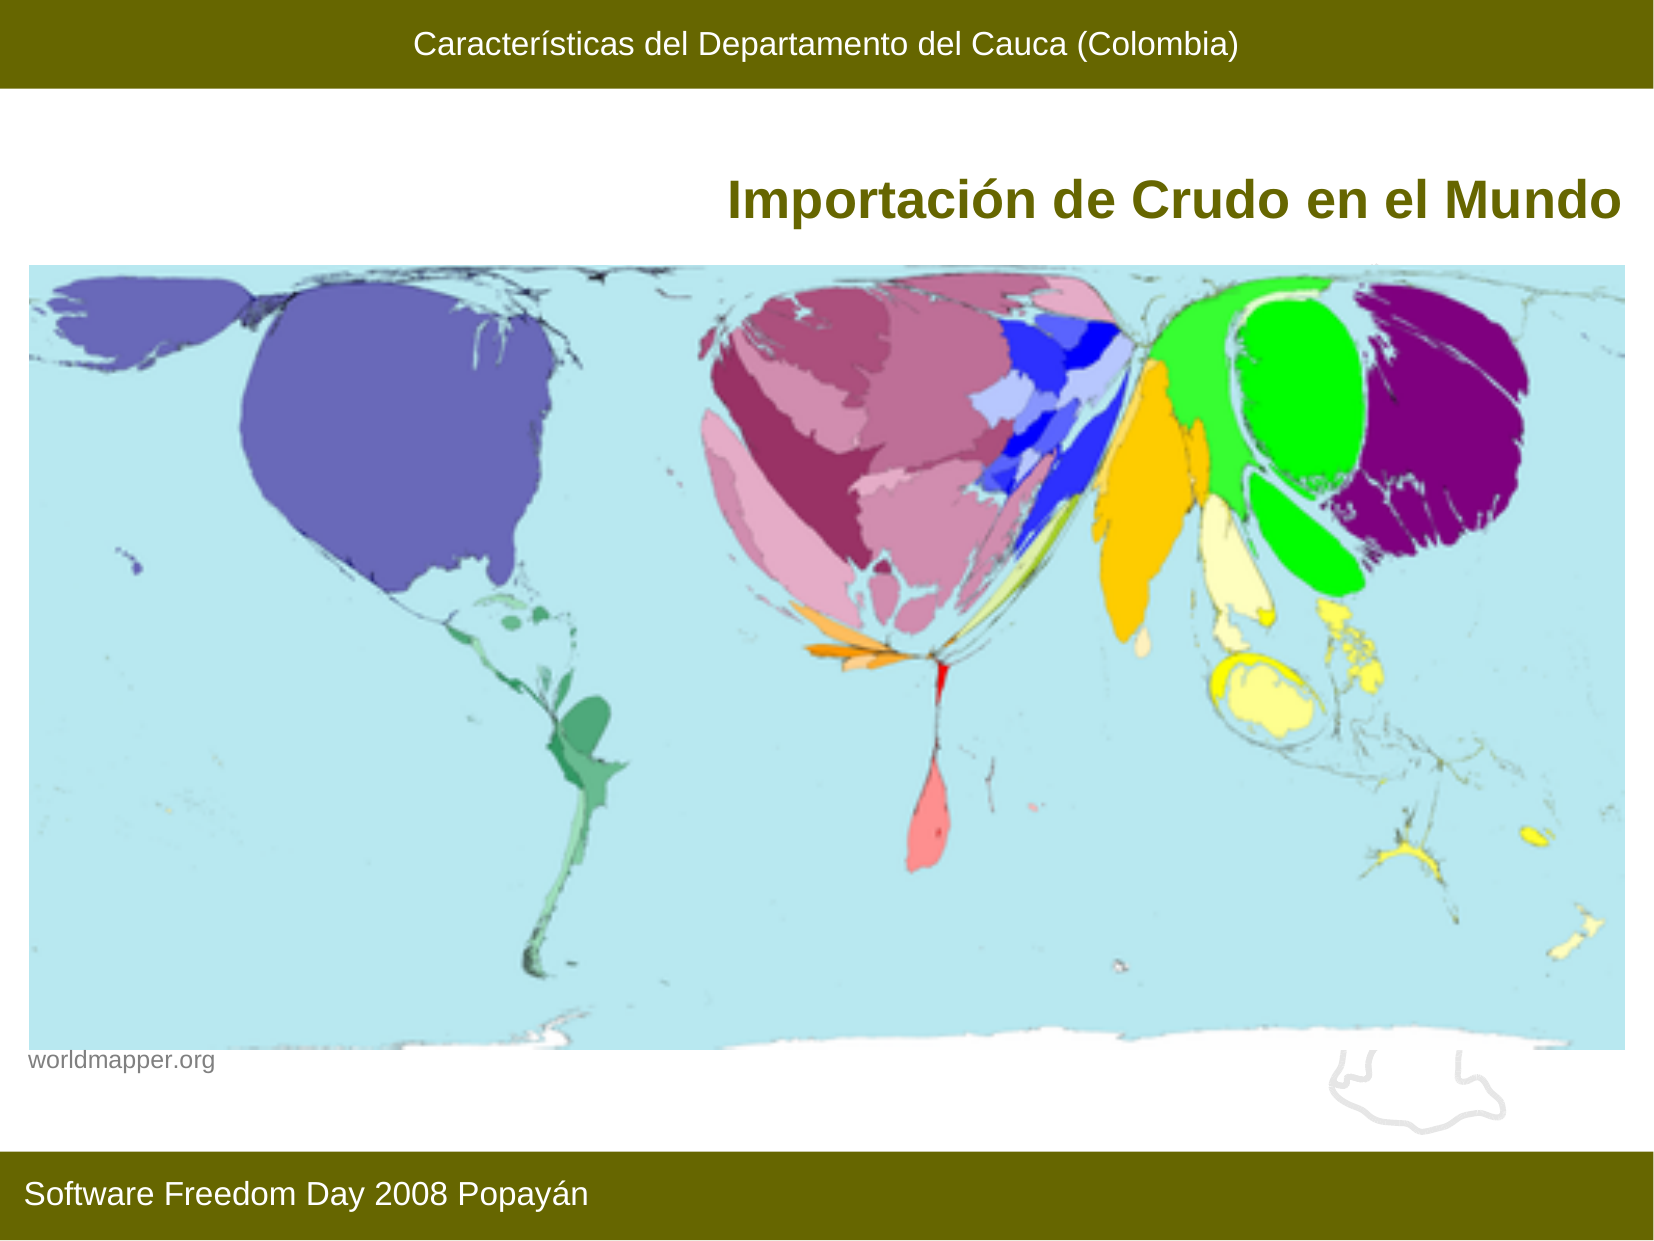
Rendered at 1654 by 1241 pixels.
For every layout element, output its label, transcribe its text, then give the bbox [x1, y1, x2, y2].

picture [29, 265, 1625, 1051]
title Importación de Crudo en el Mundo [147, 147, 1625, 252]
text_box worldmapper.org [28, 1045, 214, 1074]
